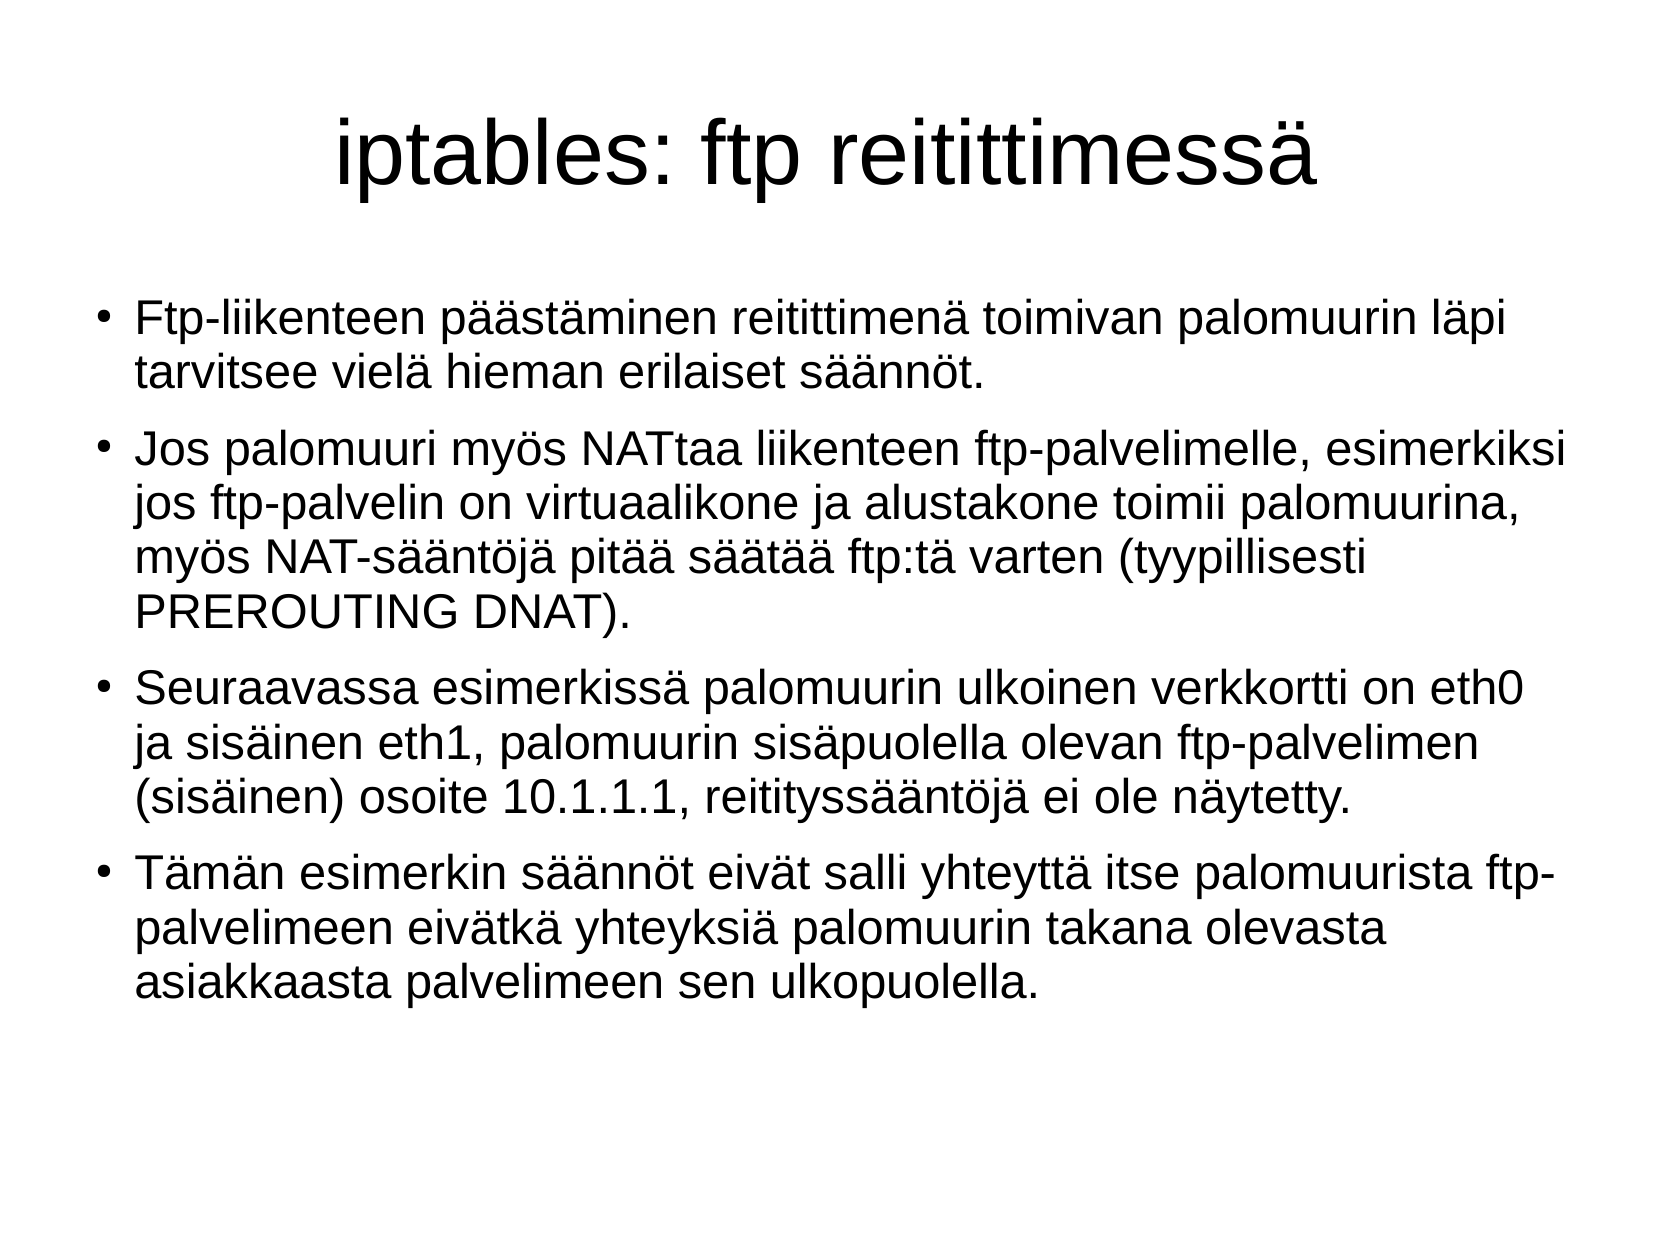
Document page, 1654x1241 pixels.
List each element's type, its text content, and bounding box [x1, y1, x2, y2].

list Ftp-liikenteen päästäminen reitittimenä toimivan palomuurin läpi tarvitsee vielä hieman erilaiset säännöt. Jos palomuuri myös NATtaa liikenteen ftp-palvelimelle, esimerkiksi jos ftp-palvelin on virtuaalikone ja alustakone toimii palomuurina, myös NAT-sääntöjä pitää säätää ftp:tä varten (tyypillisesti PREROUTING DNAT). Seuraavassa esimerkissä palomuurin ulkoinen verkkortti on eth0 ja sisäinen eth1, palomuurin sisäpuolella olevan ftp-palvelimen (sisäinen) osoite 10.1.1.1, reitityssääntöjä ei ole näytetty. Tämän esimerkin säännöt eivät salli yhteyttä itse palomuurista ftp-palvelimeen eivätkä yhteyksiä palomuurin takana olevasta asiakkaasta palvelimeen sen ulkopuolella. [82, 290, 1571, 1010]
title iptables: ftp reitittimessä [82, 49, 1571, 257]
